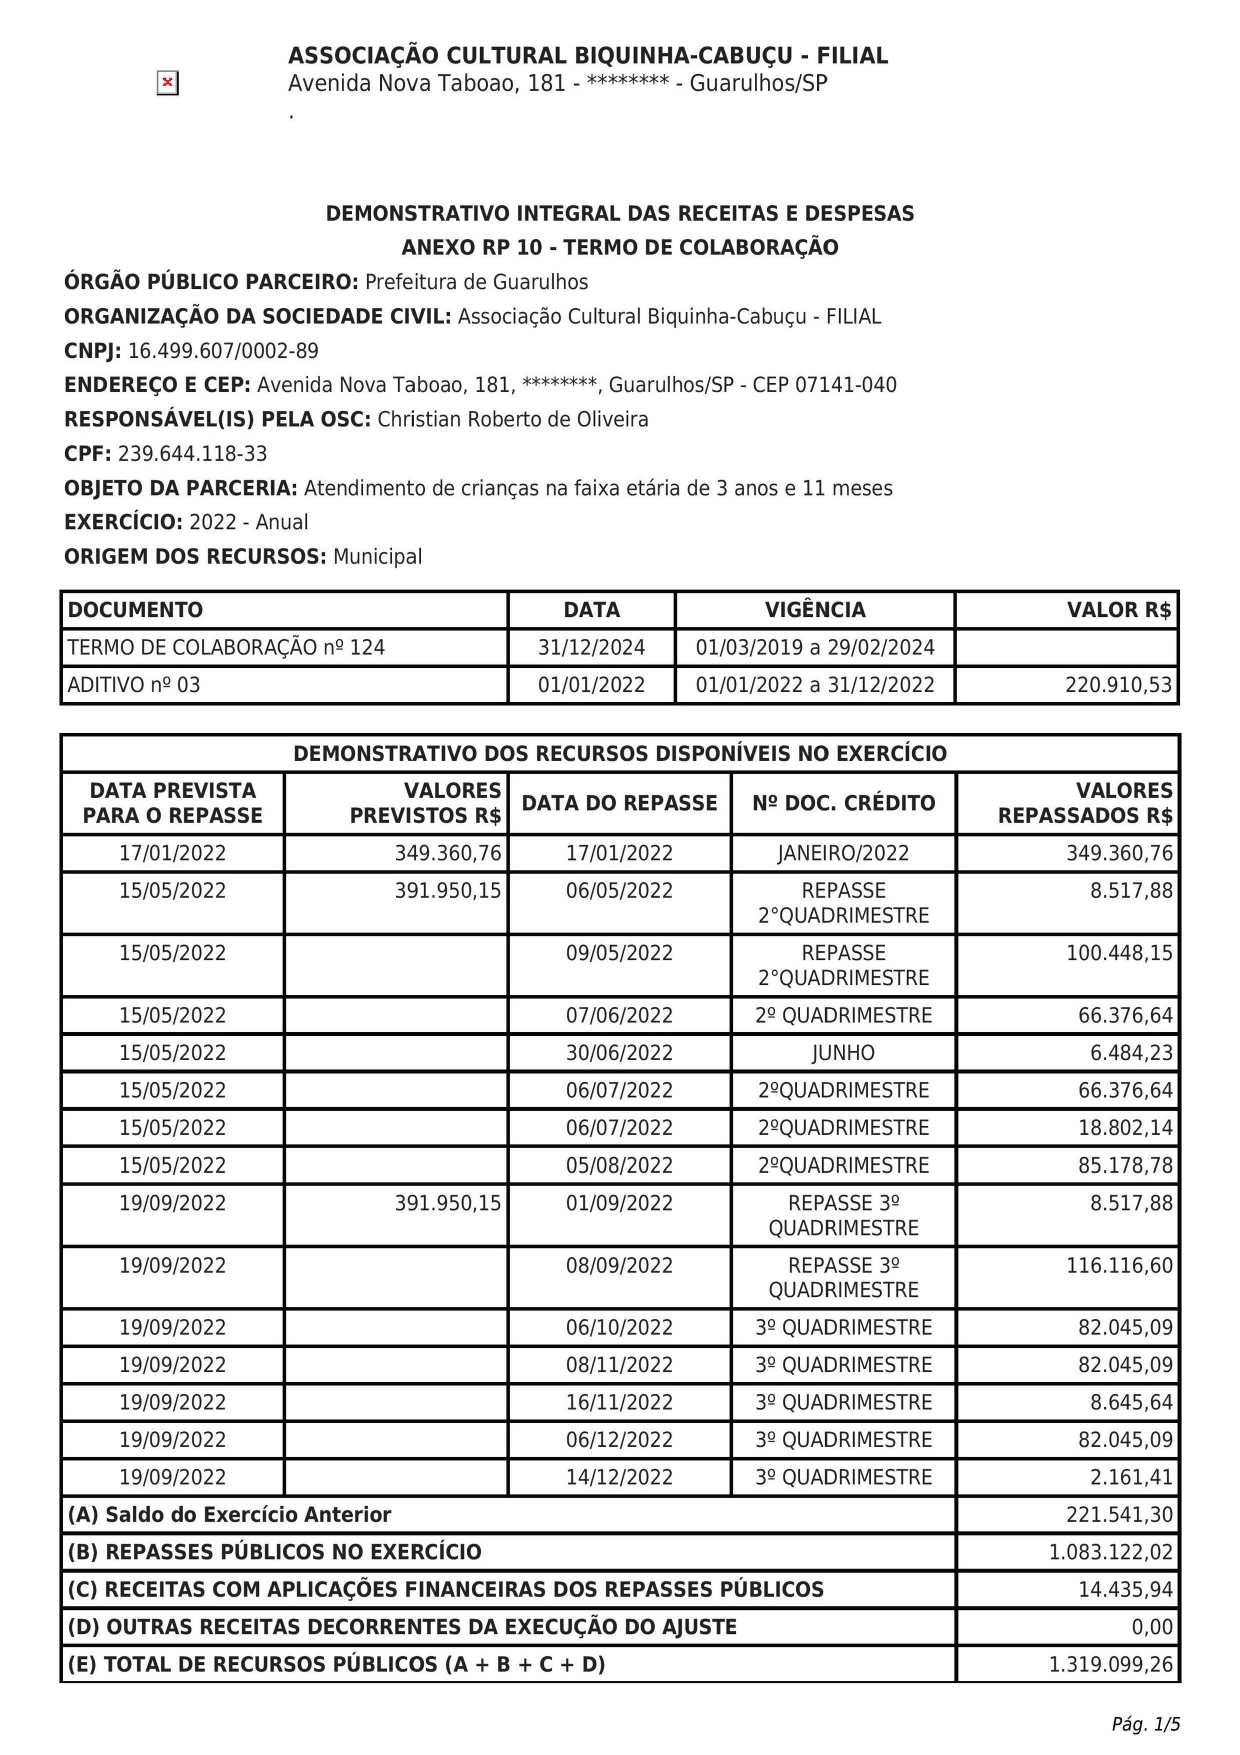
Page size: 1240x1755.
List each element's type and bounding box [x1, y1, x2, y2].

text_box [0, 2, 1240, 1754]
